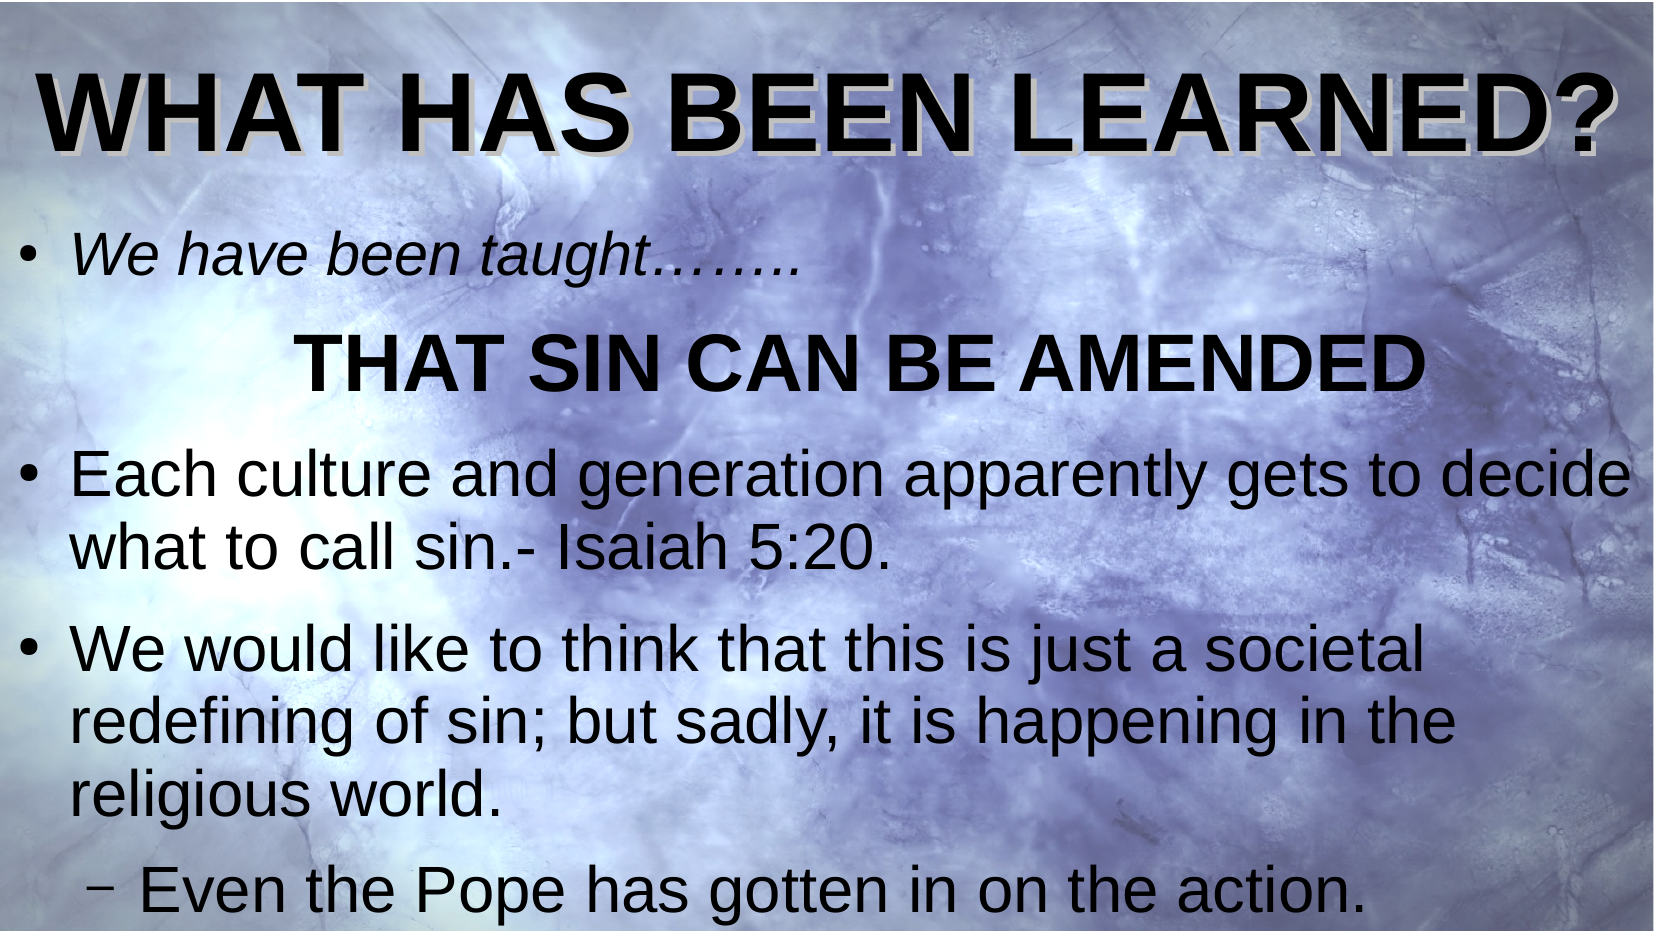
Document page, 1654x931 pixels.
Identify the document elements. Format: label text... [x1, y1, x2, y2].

list We have been taught…….. THAT SIN CAN BE AMENDED Each culture and generation apparently gets to decide what to call sin.- Isaiah 5:20. We would like to think that this is just a societal redefining of sin; but sadly, it is happening in the religious world. Even the Pope has gotten in on the action. [0, 220, 1654, 931]
title WHAT HAS BEEN LEARNED? [3, 15, 1654, 211]
picture [0, 2, 1654, 220]
